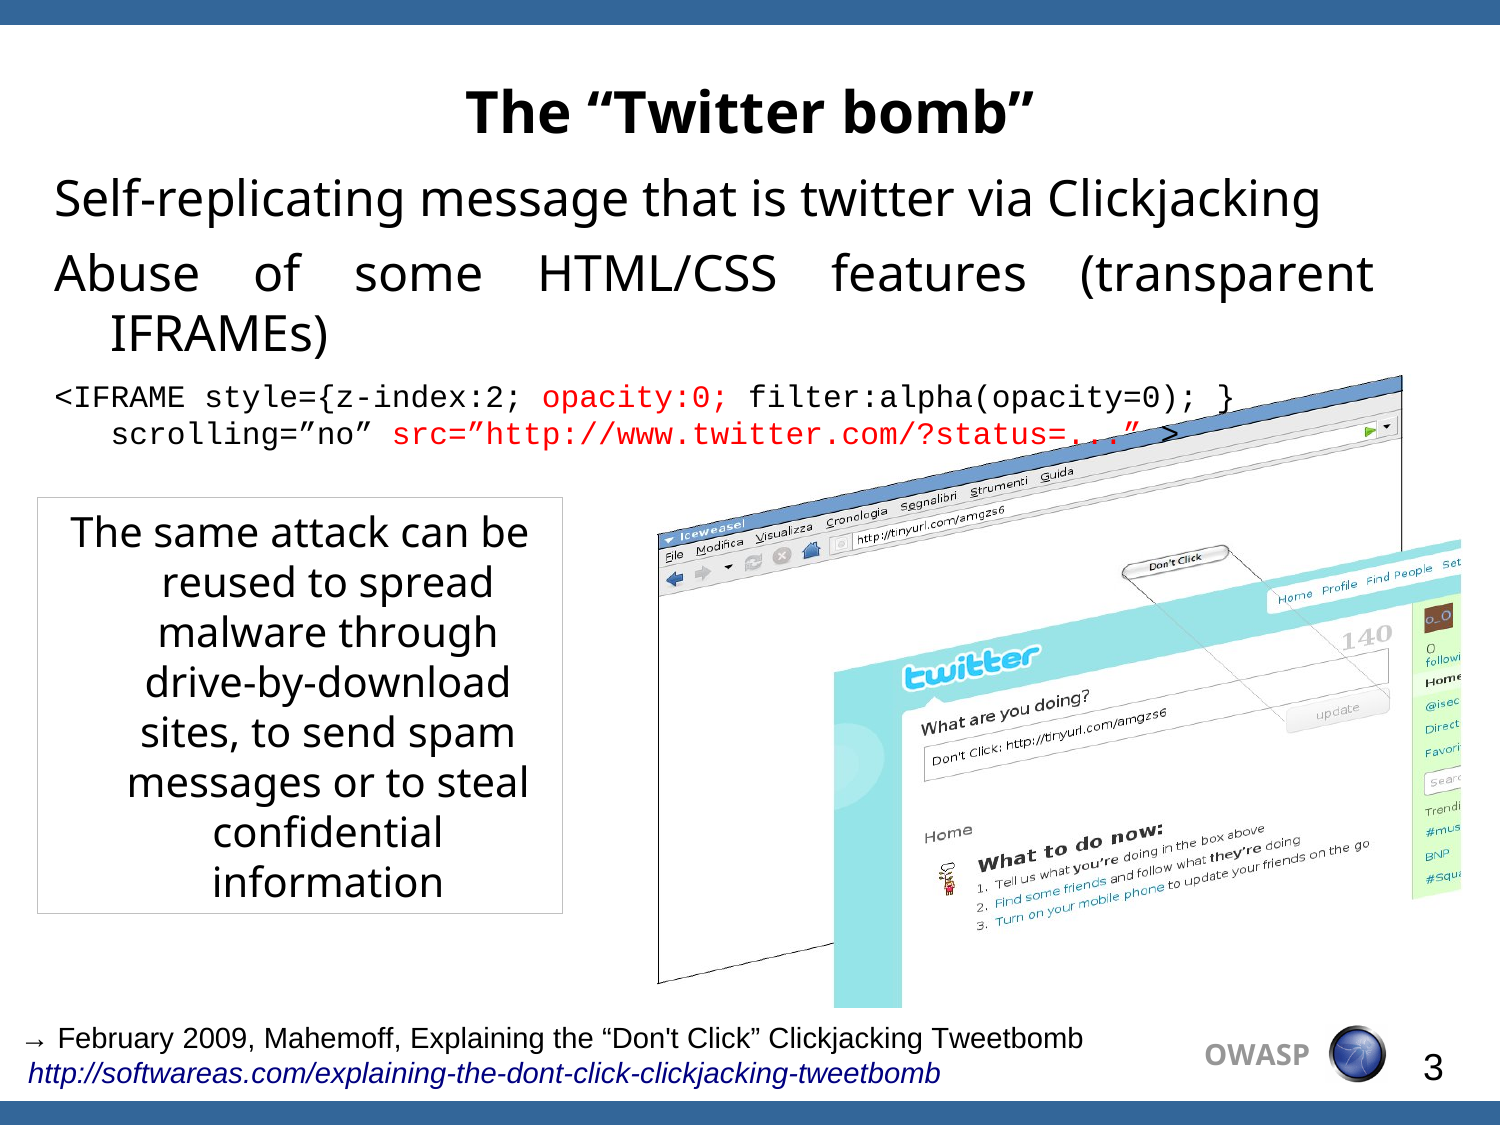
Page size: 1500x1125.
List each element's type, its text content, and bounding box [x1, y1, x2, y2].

title The “Twitter bomb” [75, 24, 1425, 196]
picture [1325, 1024, 1388, 1083]
text_box → February 2009, Mahemoff, Explaining the “Don't Click” Clickjacking Tweetbomb http://softwareas.com/explaining-the-dont-click-clickjacking-tweetbomb [5, 1012, 1102, 1098]
picture [657, 374, 1463, 1008]
list The same attack can be reused to spread malware through drive-by-download sites, to send spam messages or to steal confidential information [37, 497, 563, 864]
list Self-replicating message that is twitter via Clickjacking Abuse of some HTML/CSS features (transparent IFRAMEs) <IFRAME style={z-index:2; opacity:0; filter:alpha(opacity=0); } scrolling=”no” src=”http://www.twitter.com/?status=...” > [39, 159, 1390, 464]
